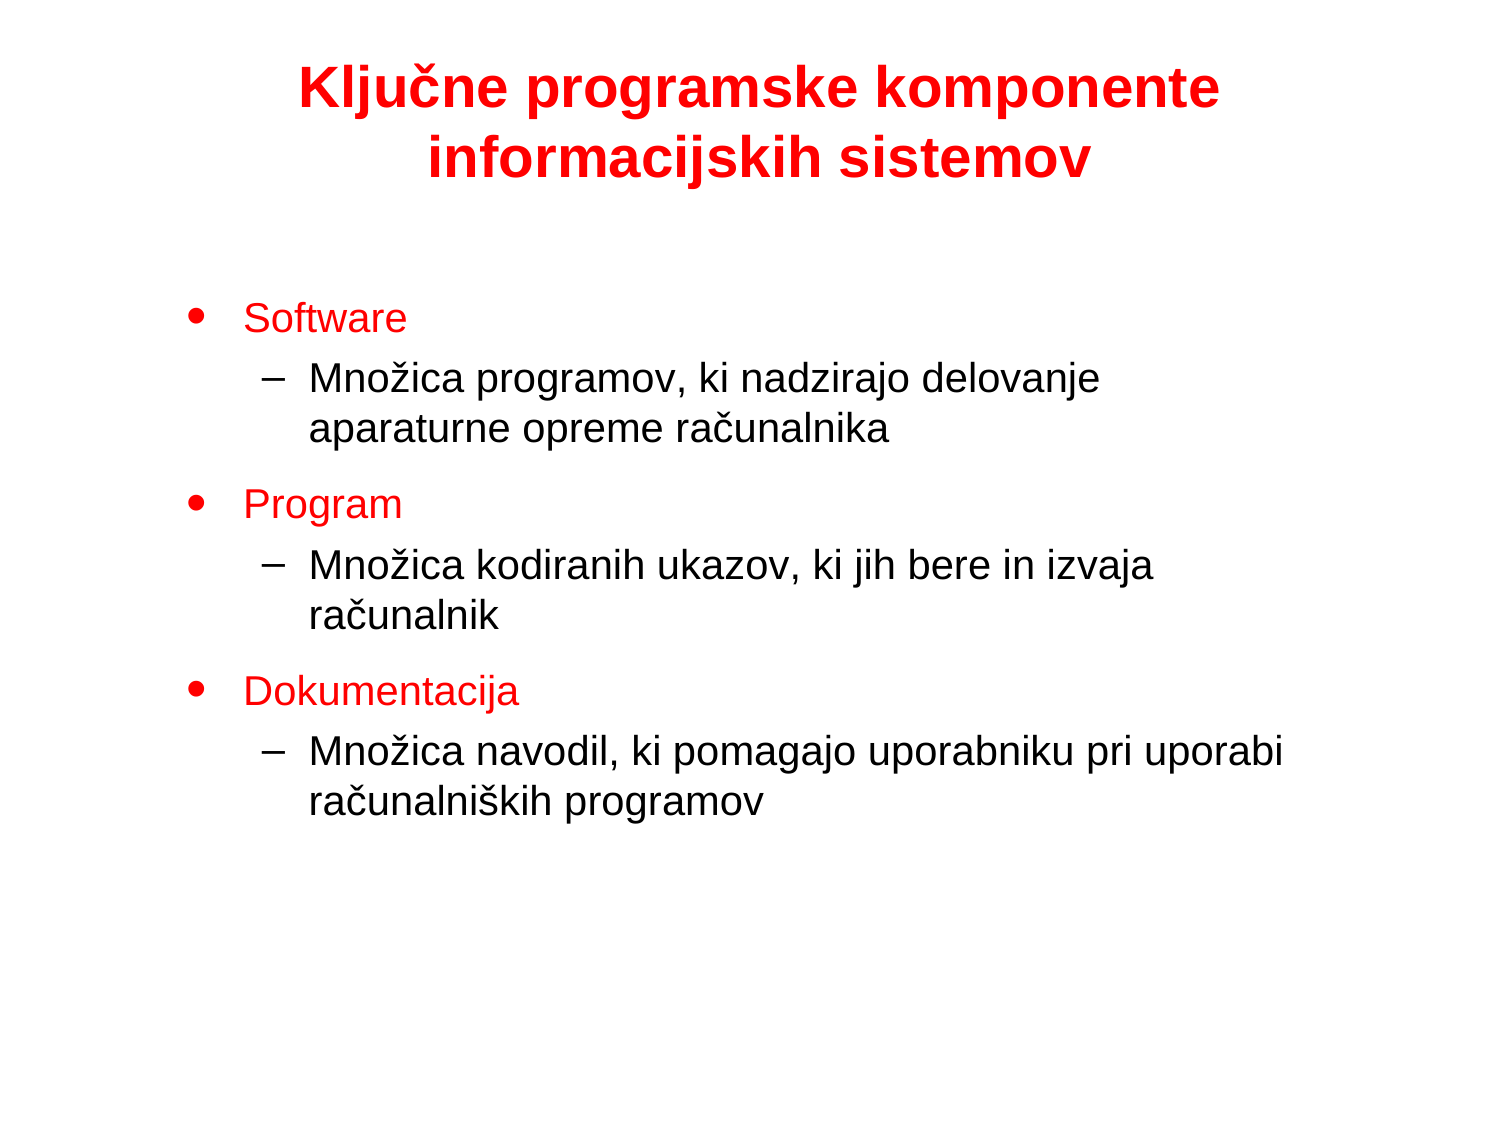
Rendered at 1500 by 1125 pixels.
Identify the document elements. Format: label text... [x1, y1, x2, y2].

list Software Množica programov, ki nadzirajo delovanje aparaturne opreme računalnika Program Množica kodiranih ukazov, ki jih bere in izvaja računalnik Dokumentacija Množica navodil, ki pomagajo uporabniku pri uporabi računalniških programov [171, 282, 1325, 958]
title Ključne programske komponente informacijskih sistemov [80, 41, 1440, 197]
